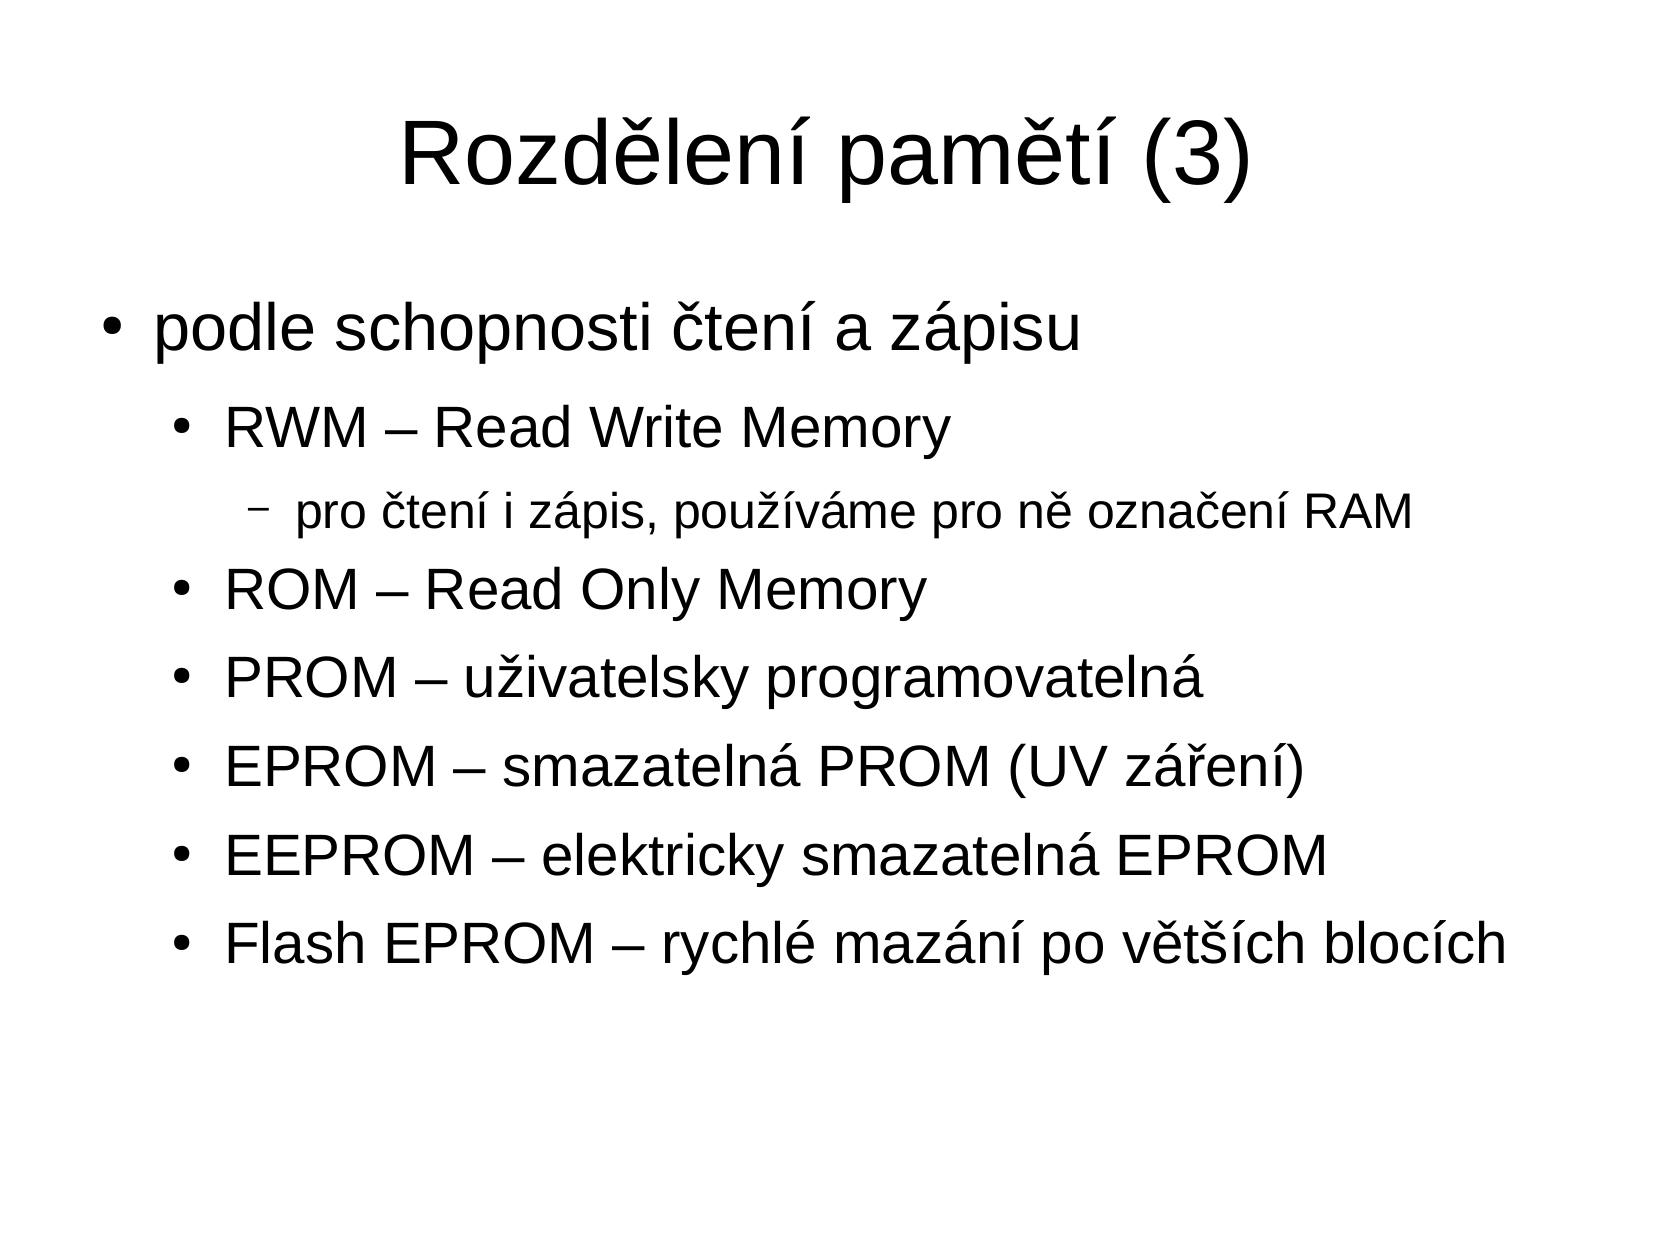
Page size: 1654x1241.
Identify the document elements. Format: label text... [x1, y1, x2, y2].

list podle schopnosti čtení a zápisu RWM – Read Write Memory pro čtení i zápis, používáme pro ně označení RAM ROM – Read Only Memory PROM – uživatelsky programovatelná EPROM – smazatelná PROM (UV záření) EEPROM – elektricky smazatelná EPROM Flash EPROM – rychlé mazání po větších blocích [82, 290, 1571, 1094]
title Rozdělení pamětí (3) [82, 56, 1571, 250]
